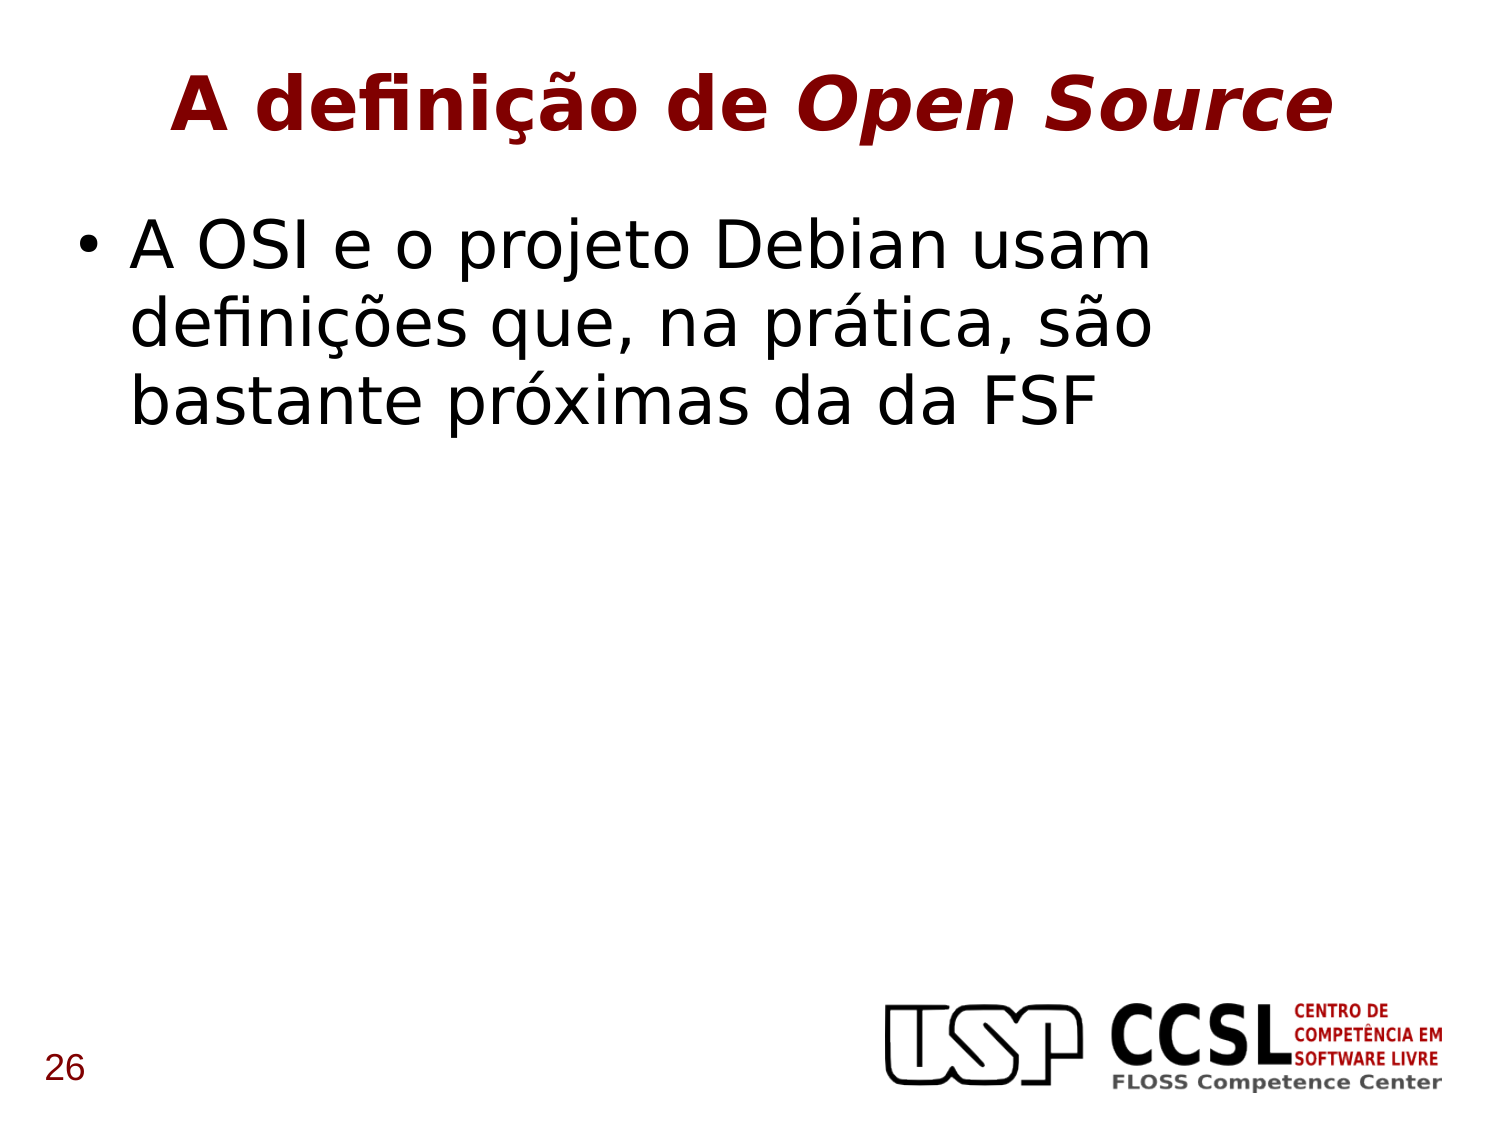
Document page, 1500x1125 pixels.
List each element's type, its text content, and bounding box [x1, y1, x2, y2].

list A OSI e o projeto Debian usam definições que, na prática, são bastante próximas da da FSF [59, 206, 1447, 950]
title A definição de Open Source [59, 29, 1447, 180]
picture [885, 1003, 1442, 1093]
